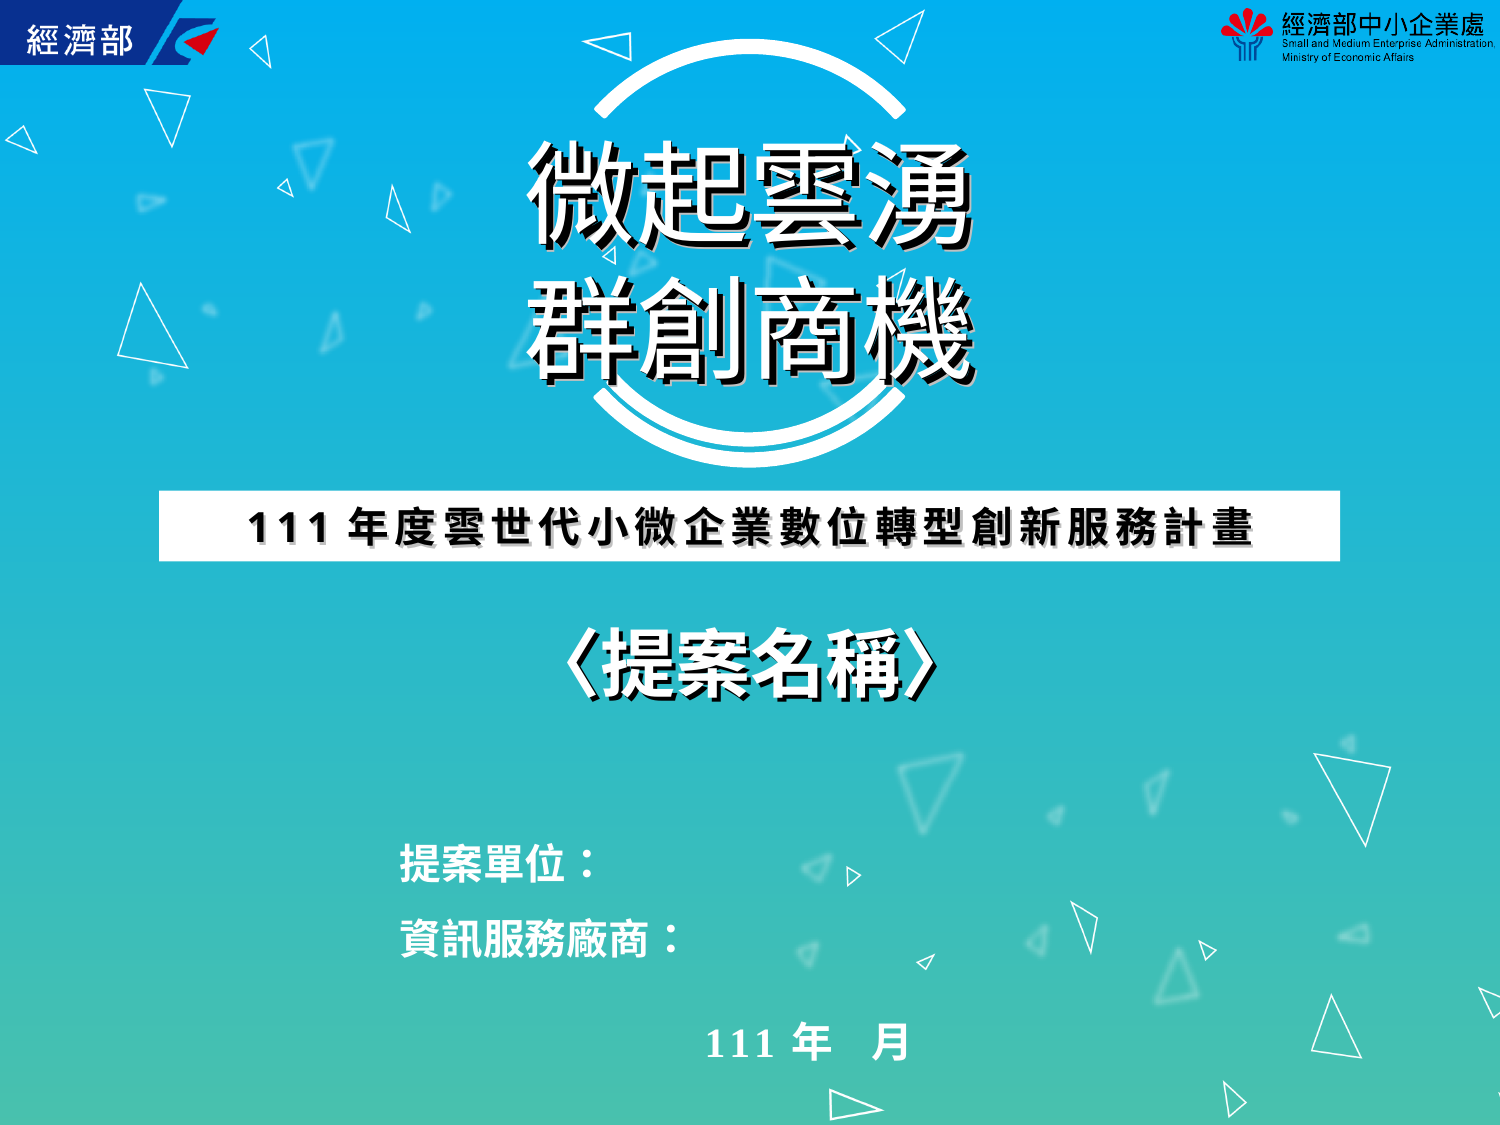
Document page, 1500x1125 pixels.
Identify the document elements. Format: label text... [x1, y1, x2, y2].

title 〈提案名稱〉 [159, 593, 1341, 740]
text_box 111年 月 [568, 988, 1049, 1094]
text_box 提案單位： 資訊服務廠商： [384, 804, 1140, 963]
subtitle 111年度雲世代小微企業數位轉型創新服務計畫 [159, 490, 1341, 562]
